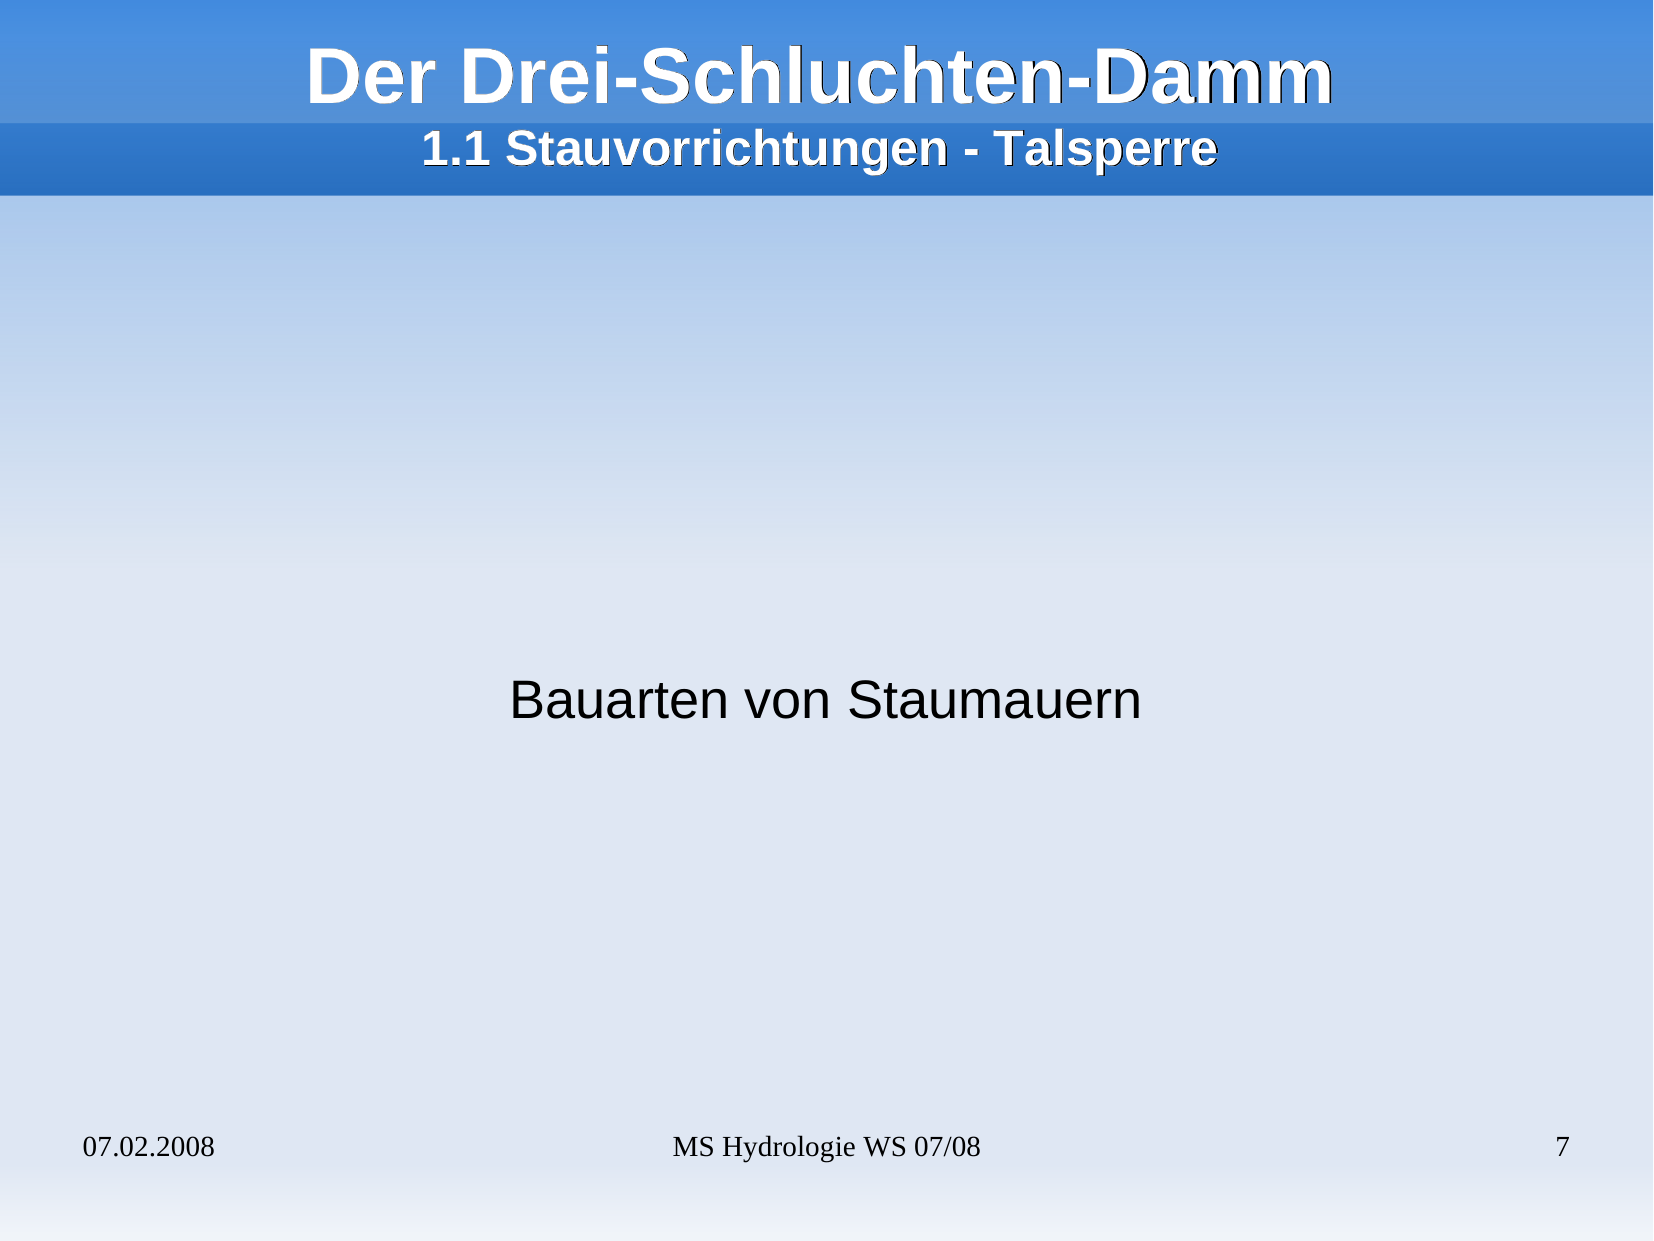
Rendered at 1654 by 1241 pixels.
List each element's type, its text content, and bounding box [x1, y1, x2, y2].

subtitle Bauarten von Staumauern [82, 290, 1571, 1109]
picture [0, 0, 1654, 1241]
title Der Drei-Schluchten-Damm 1.1 Stauvorrichtungen - Talsperre [76, 0, 1565, 208]
